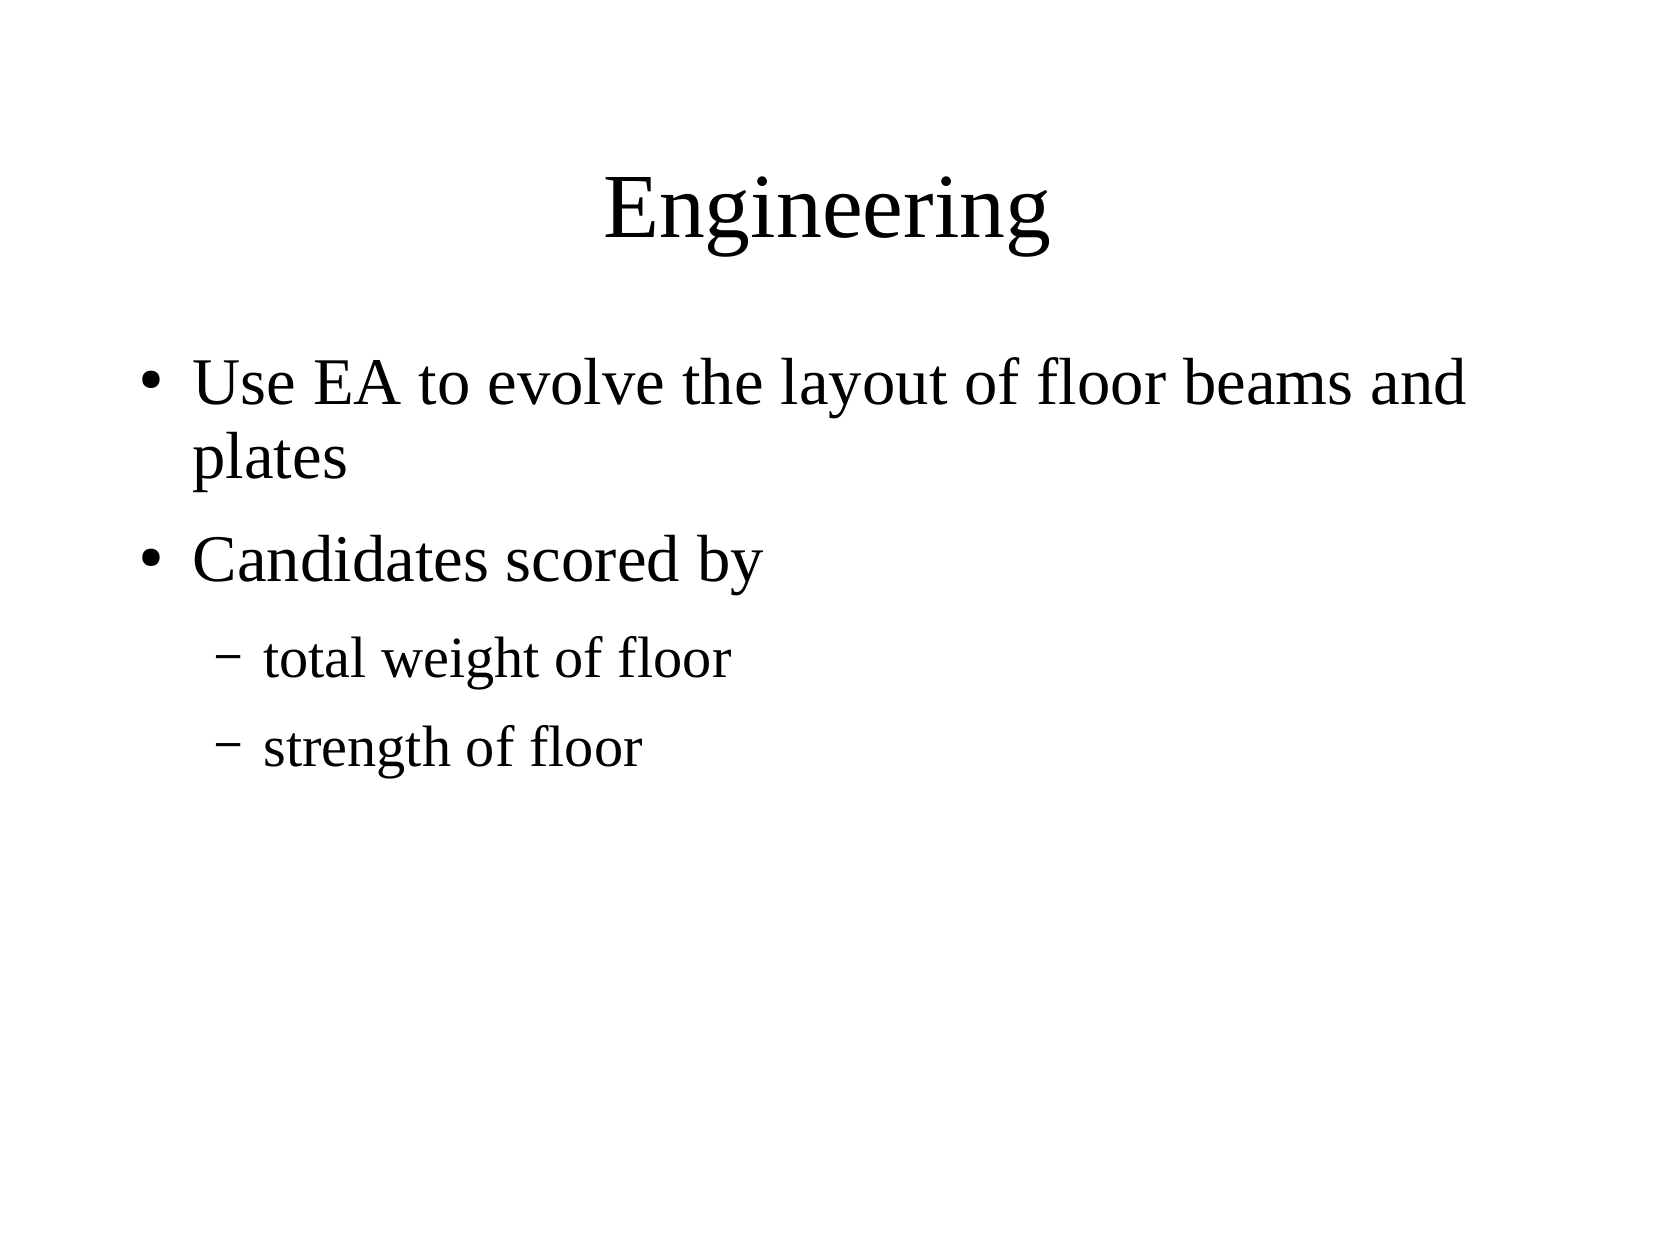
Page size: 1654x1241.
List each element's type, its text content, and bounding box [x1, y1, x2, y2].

list Use EA to evolve the layout of floor beams and plates Candidates scored by total weight of floor strength of floor [121, 344, 1534, 1127]
title Engineering [121, 102, 1534, 311]
